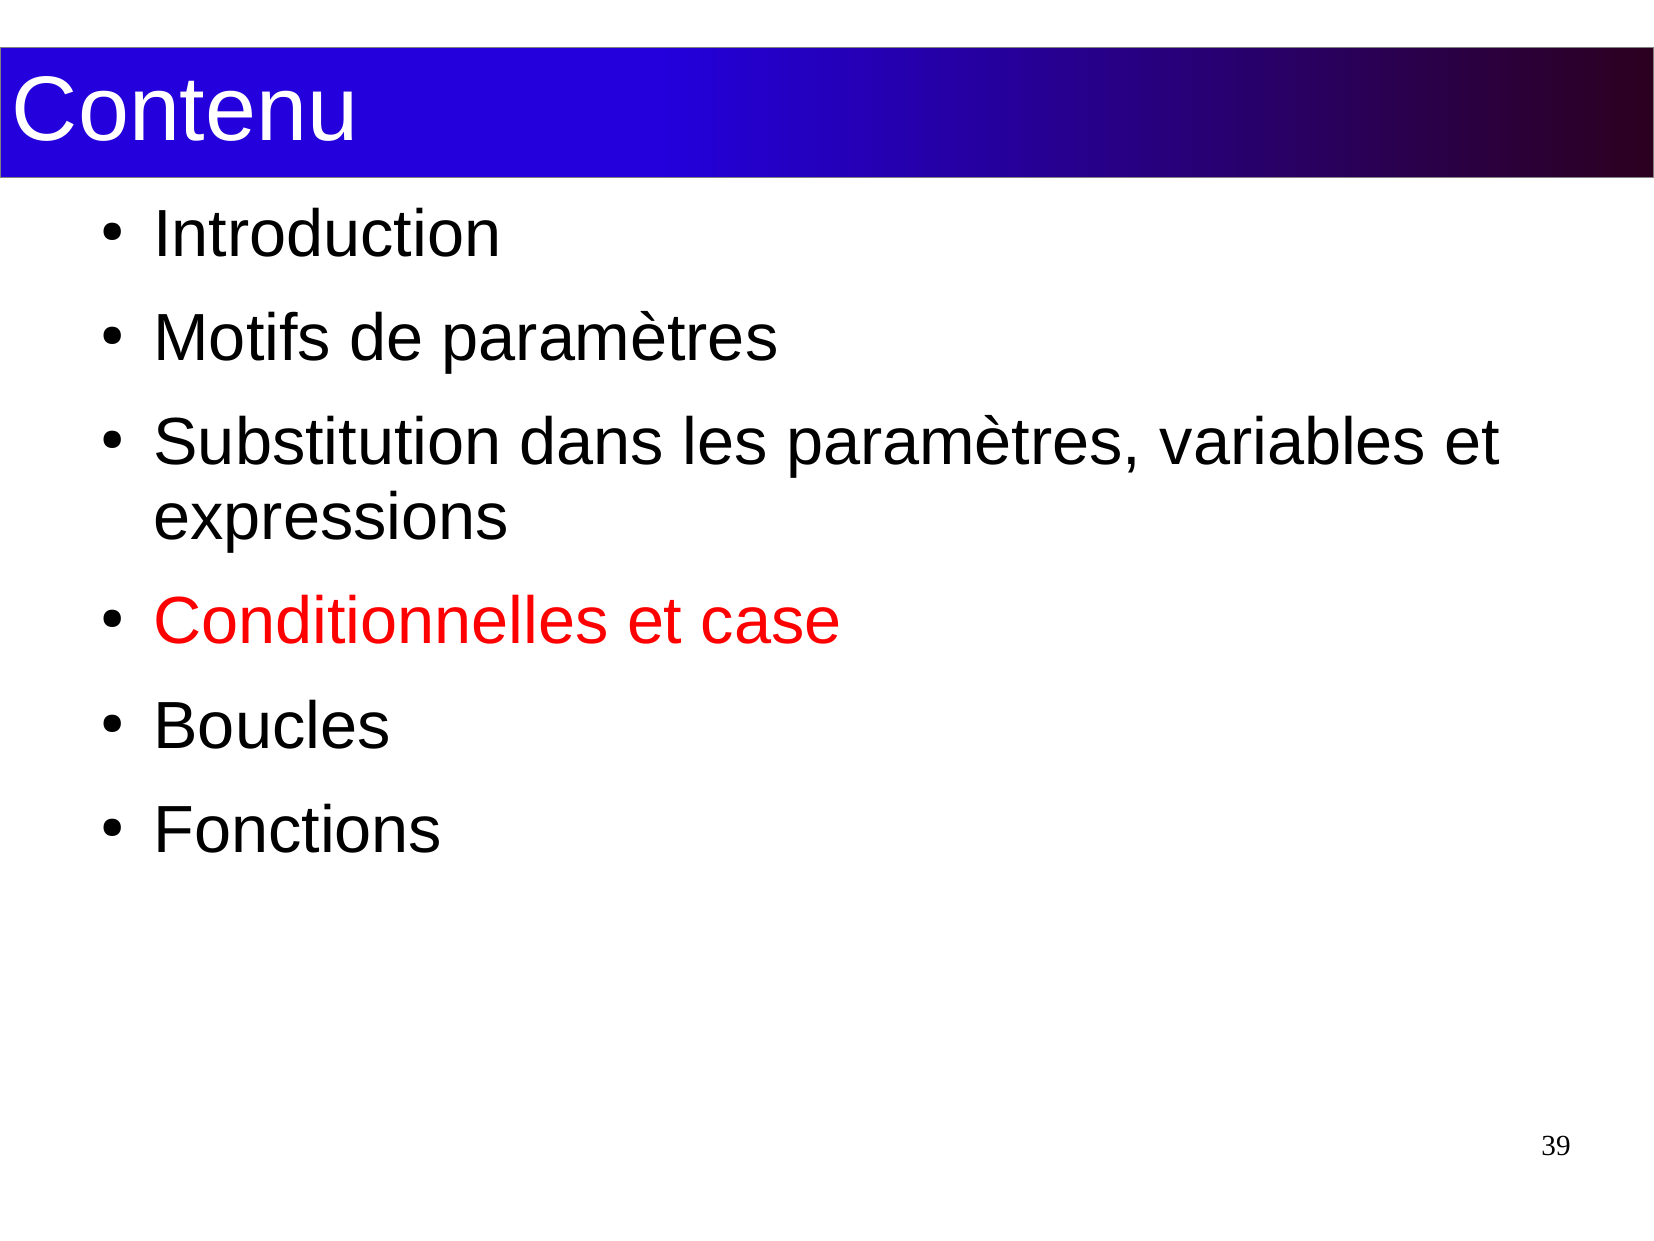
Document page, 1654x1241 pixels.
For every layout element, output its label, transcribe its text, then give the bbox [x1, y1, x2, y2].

list Introduction Motifs de paramètres Substitution dans les paramètres, variables et expressions Conditionnelles et case Boucles Fonctions [82, 195, 1538, 916]
title Contenu [11, 5, 1642, 213]
